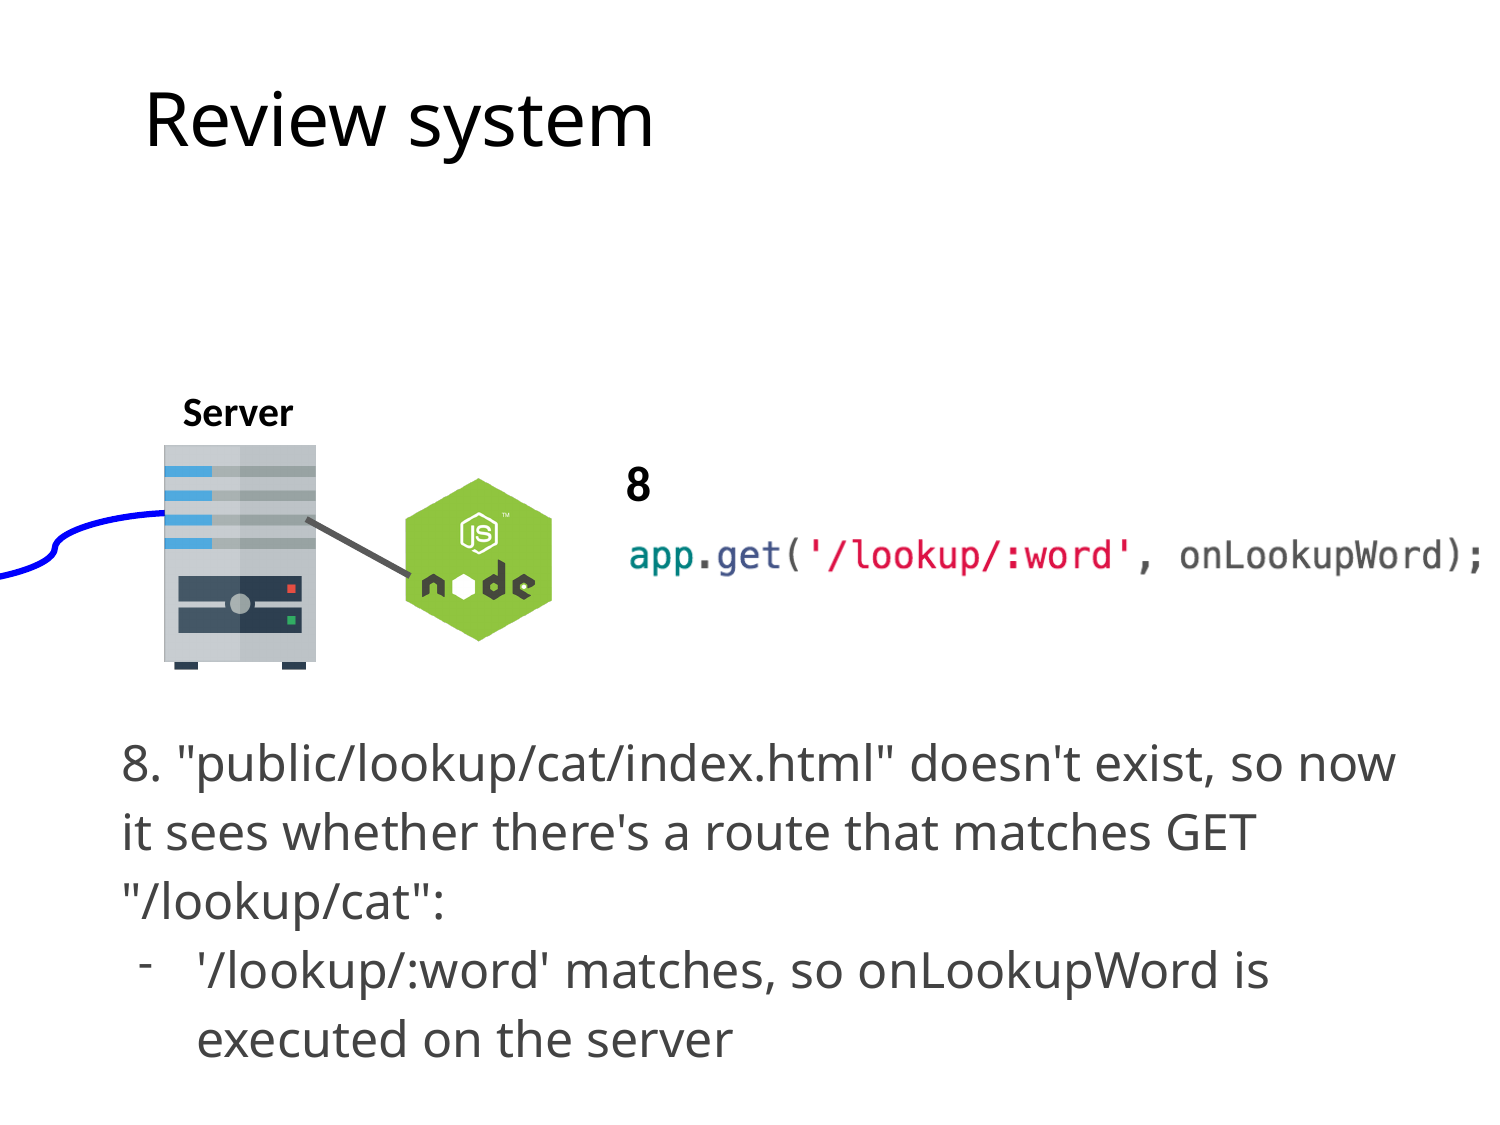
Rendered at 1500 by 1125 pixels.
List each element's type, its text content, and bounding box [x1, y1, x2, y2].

text_box 8 [597, 440, 680, 523]
picture [615, 531, 1487, 589]
title Review system [128, 56, 1372, 183]
picture [394, 476, 562, 644]
list 8. "public/lookup/cat/index.html" doesn't exist, so now it sees whether there's a route that matches GET "/lookup/cat": '/lookup/:word' matches, so onLookupWord is executed on the server [106, 707, 1427, 993]
picture [119, 481, 358, 680]
text_box Server [82, 337, 395, 481]
